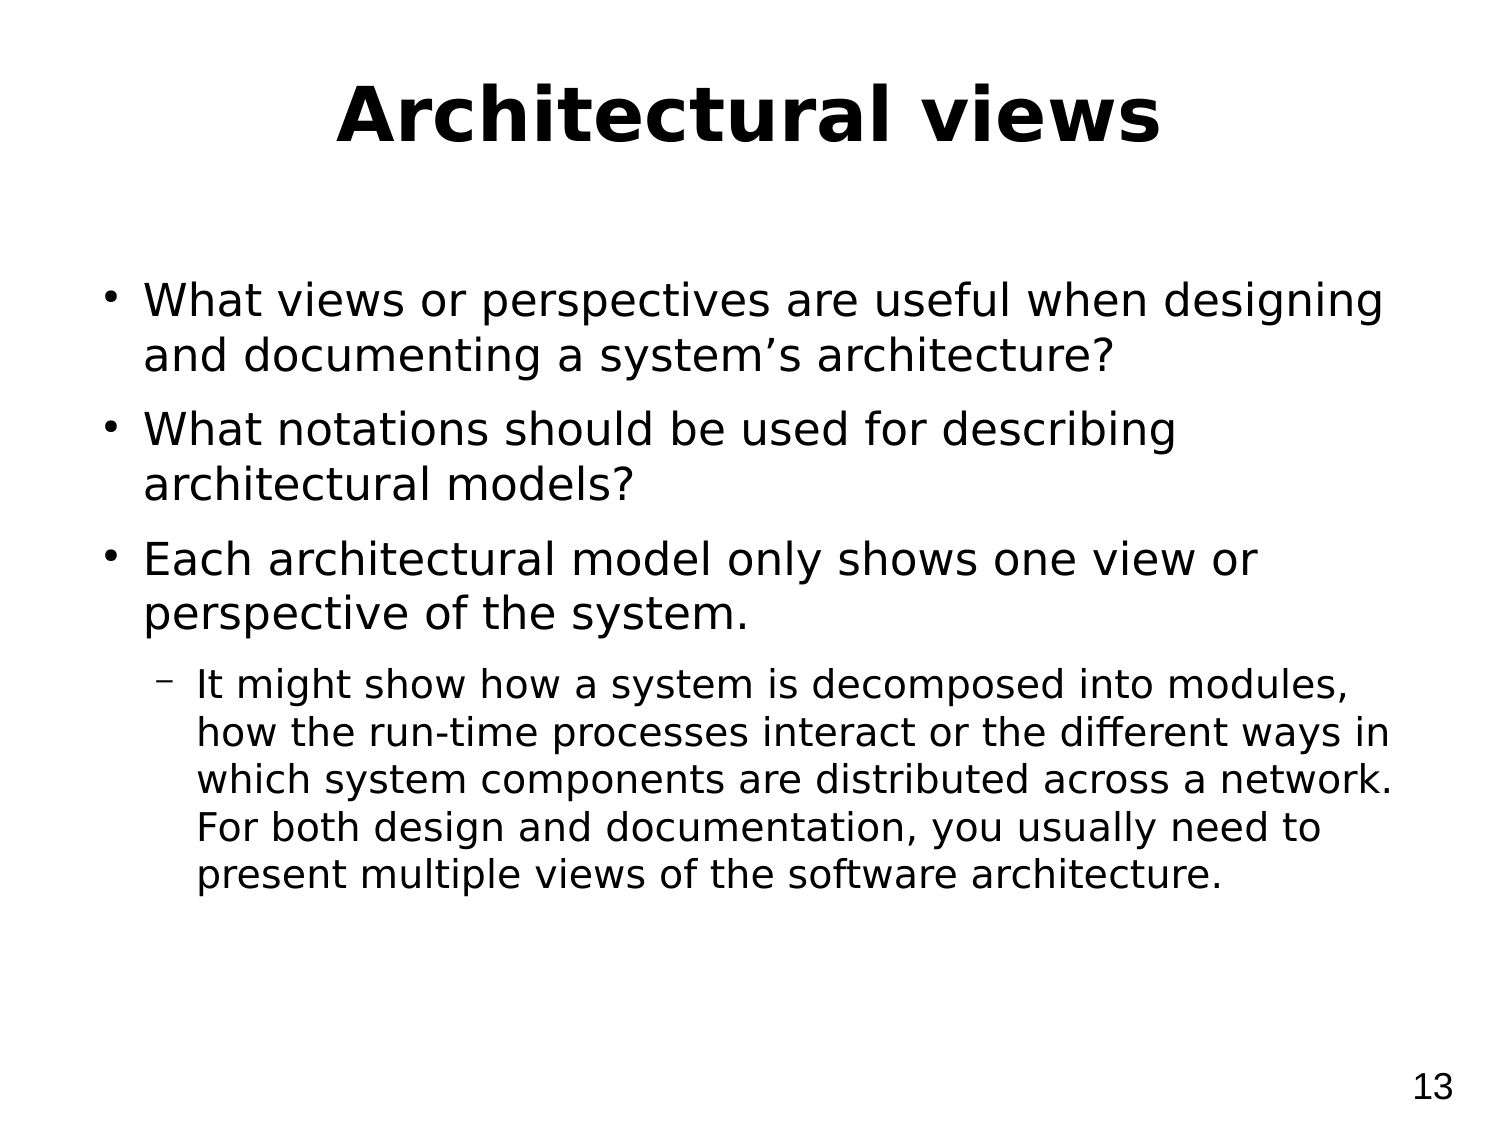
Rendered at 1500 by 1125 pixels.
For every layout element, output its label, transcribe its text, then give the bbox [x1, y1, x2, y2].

title Architectural views [75, 44, 1425, 177]
list What views or perspectives are useful when designing and documenting a system’s architecture? What notations should be used for describing architectural models? Each architectural model only shows one view or perspective of the system. It might show how a system is decomposed into modules, how the run-time processes interact or the different ways in which system components are distributed across a network. For both design and documentation, you usually need to present multiple views of the software architecture. [75, 263, 1425, 916]
